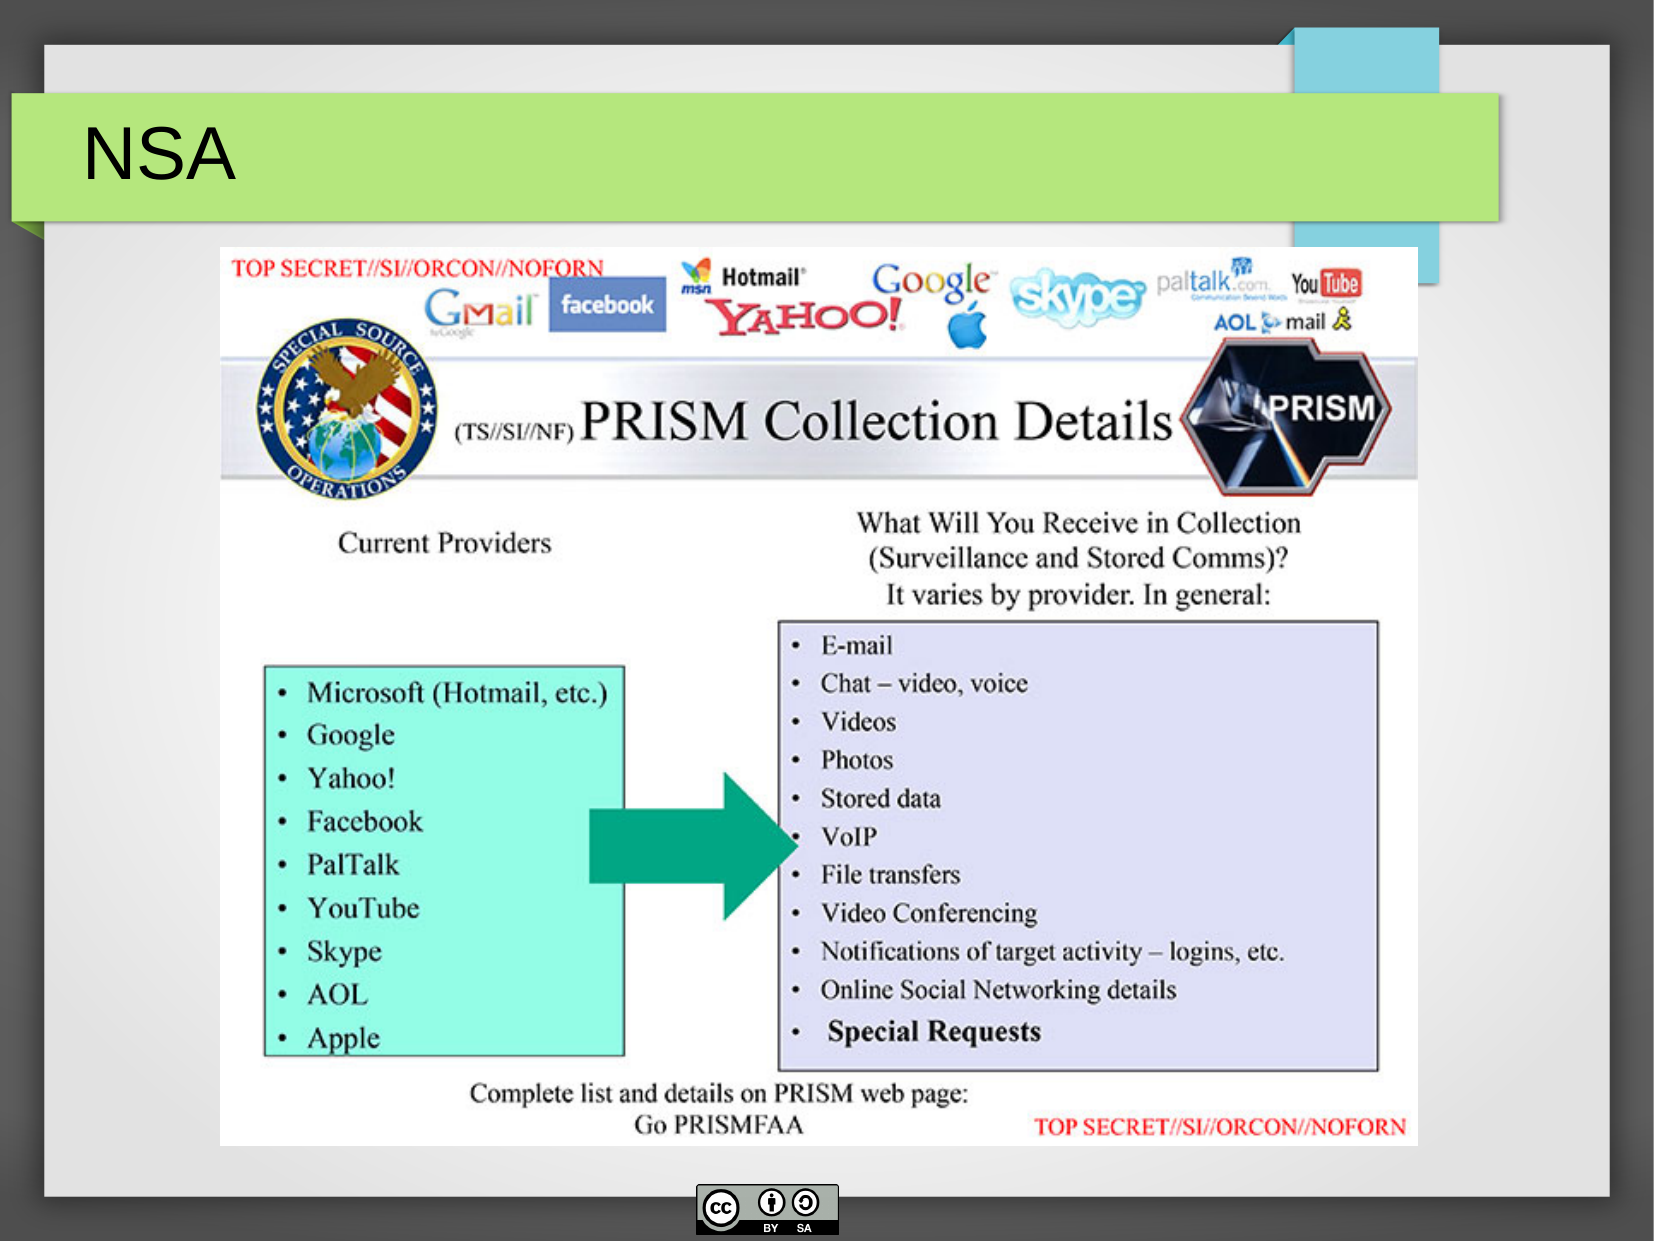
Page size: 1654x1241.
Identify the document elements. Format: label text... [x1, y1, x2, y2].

title NSA [82, 94, 1264, 213]
picture [0, 0, 1654, 1241]
